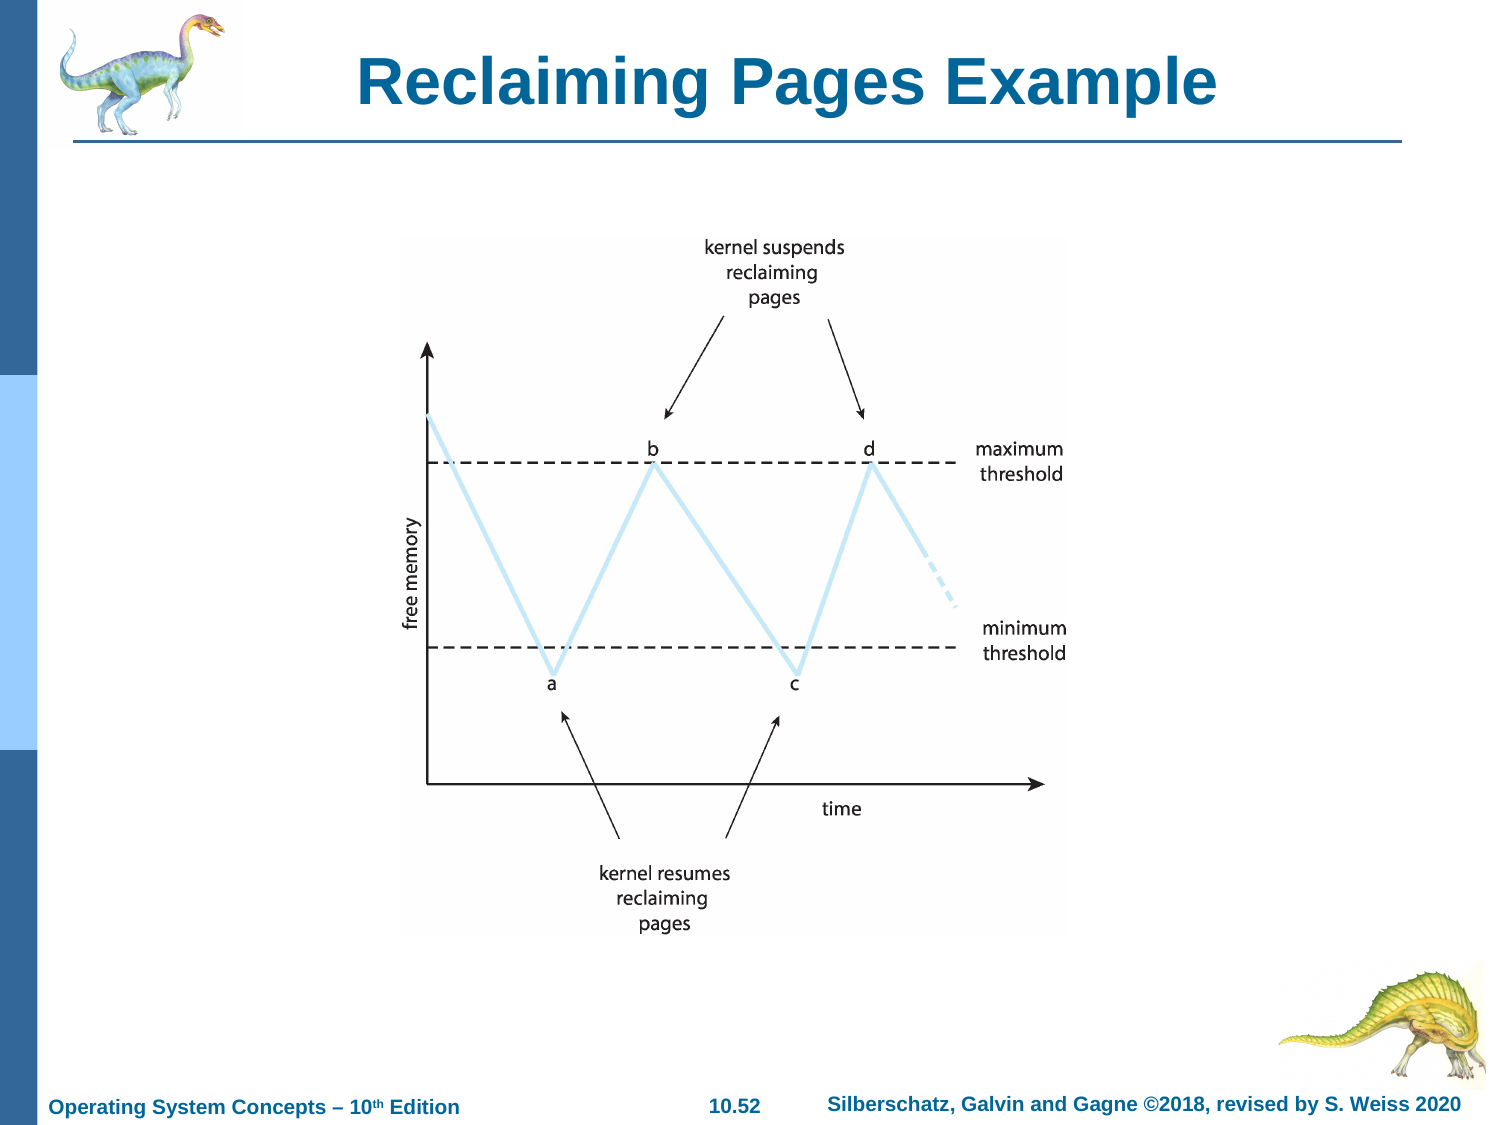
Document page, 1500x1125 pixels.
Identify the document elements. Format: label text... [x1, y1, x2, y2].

picture [46, 0, 243, 149]
picture [399, 236, 1068, 935]
title Reclaiming Pages Example [169, 31, 1426, 126]
picture [1275, 959, 1486, 1090]
picture [1144, 1096, 1152, 1101]
